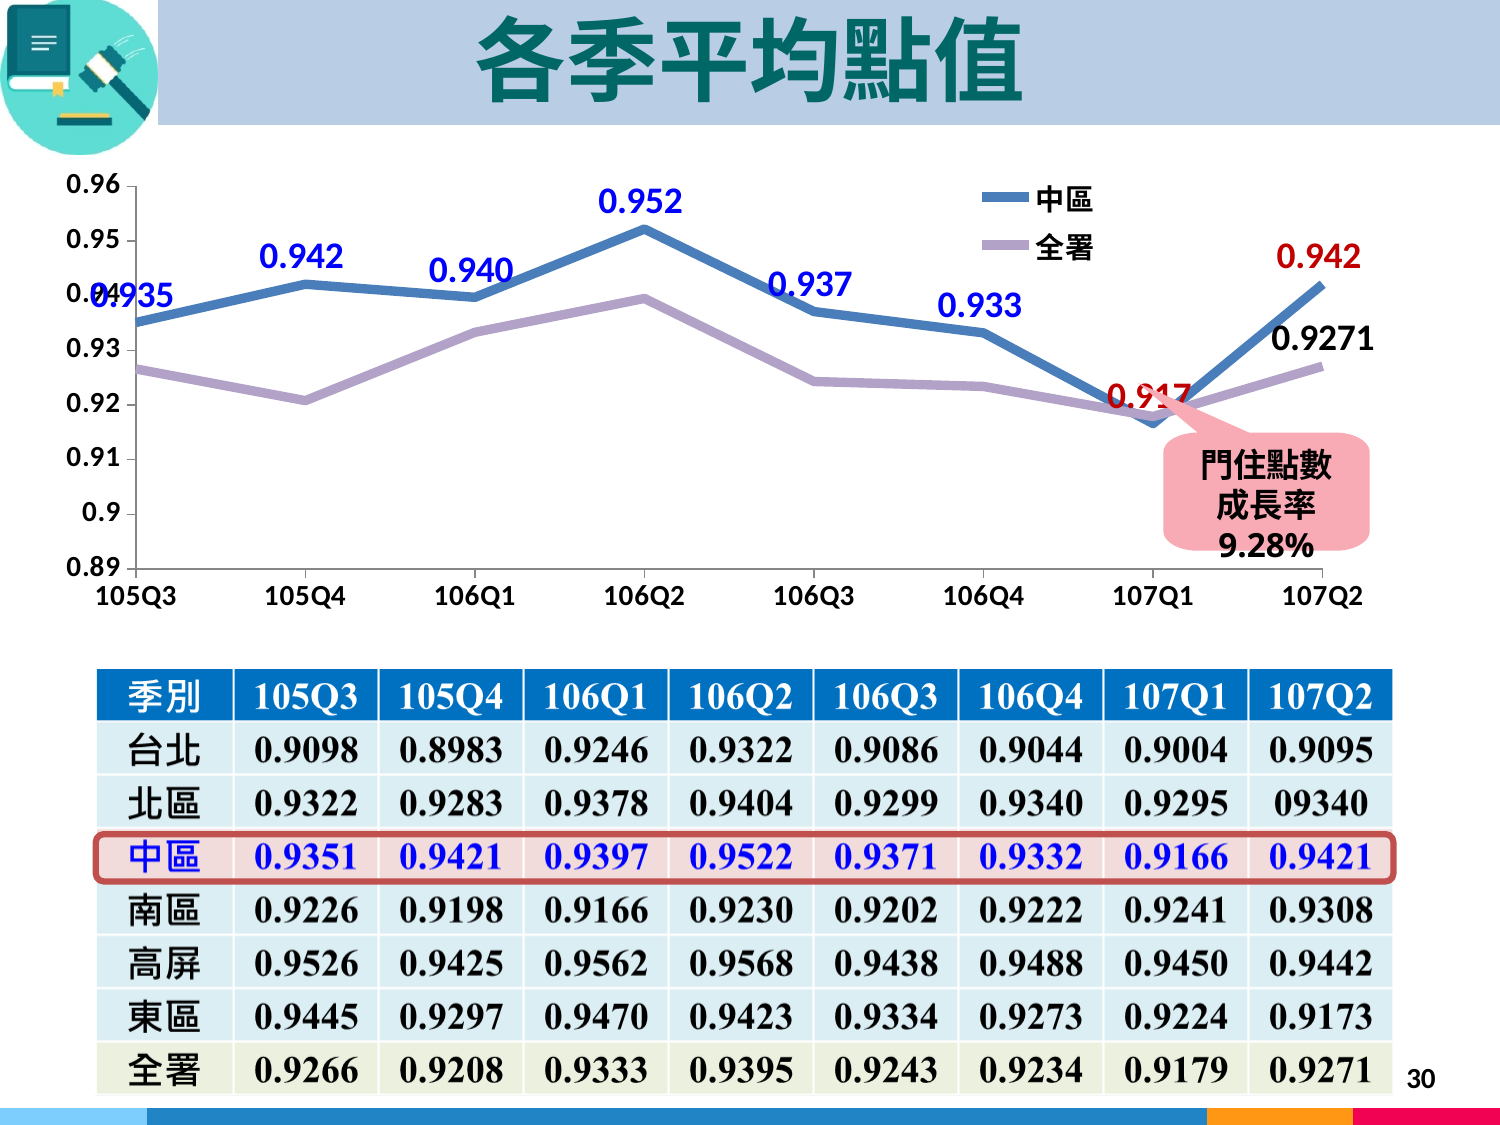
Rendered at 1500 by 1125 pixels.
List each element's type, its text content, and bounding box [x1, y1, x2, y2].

picture [0, 0, 158, 155]
text_box <編號> [1394, 1043, 1482, 1113]
text_box 門住點數 成長率 9.28% [1137, 382, 1370, 551]
title 各季平均點值 [158, 0, 1500, 133]
picture [95, 661, 1394, 834]
picture [95, 882, 1394, 1117]
chart [55, 156, 1471, 635]
picture [99, 838, 1390, 878]
